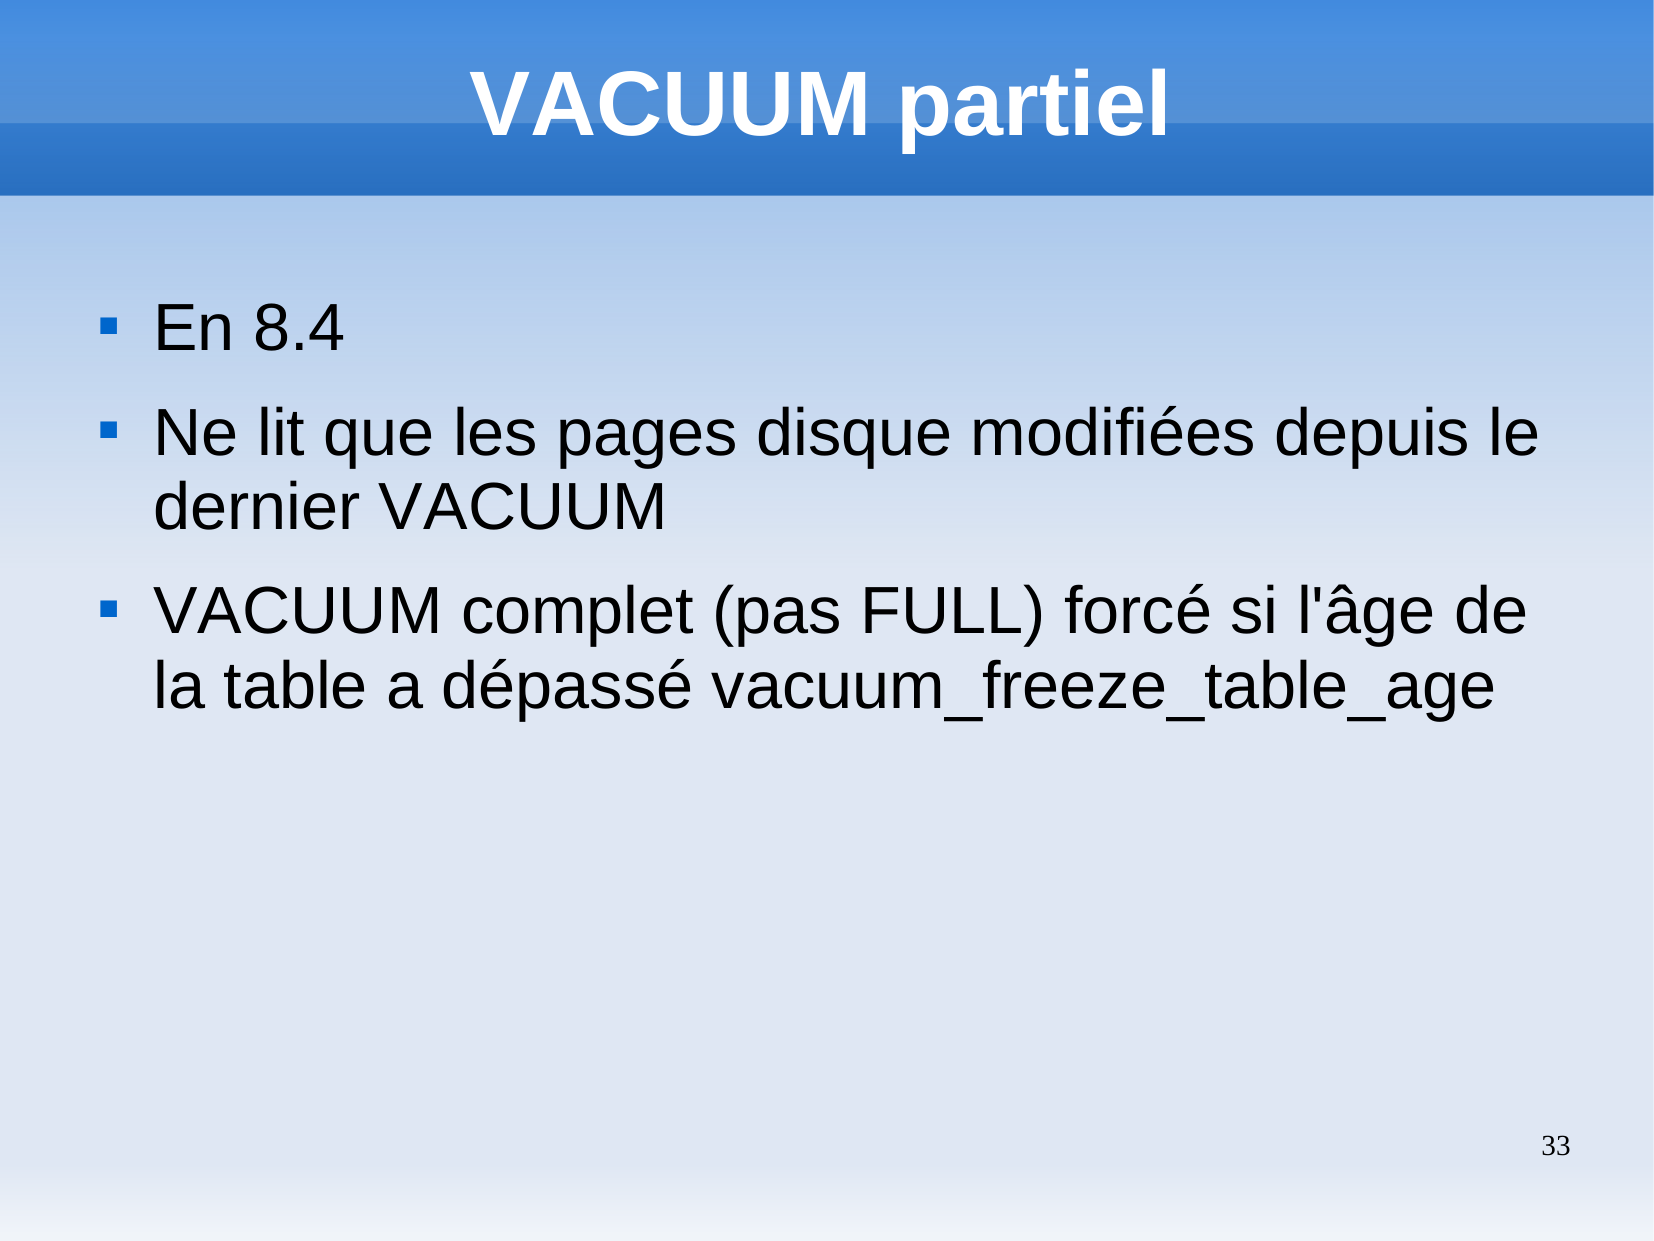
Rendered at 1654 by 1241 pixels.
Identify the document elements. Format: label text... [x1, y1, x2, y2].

title VACUUM partiel [76, 7, 1565, 200]
picture [0, 0, 1654, 1241]
list En 8.4 Ne lit que les pages disque modifiées depuis le dernier VACUUM VACUUM complet (pas FULL) forcé si l'âge de la table a dépassé vacuum_freeze_table_age [82, 290, 1571, 1094]
